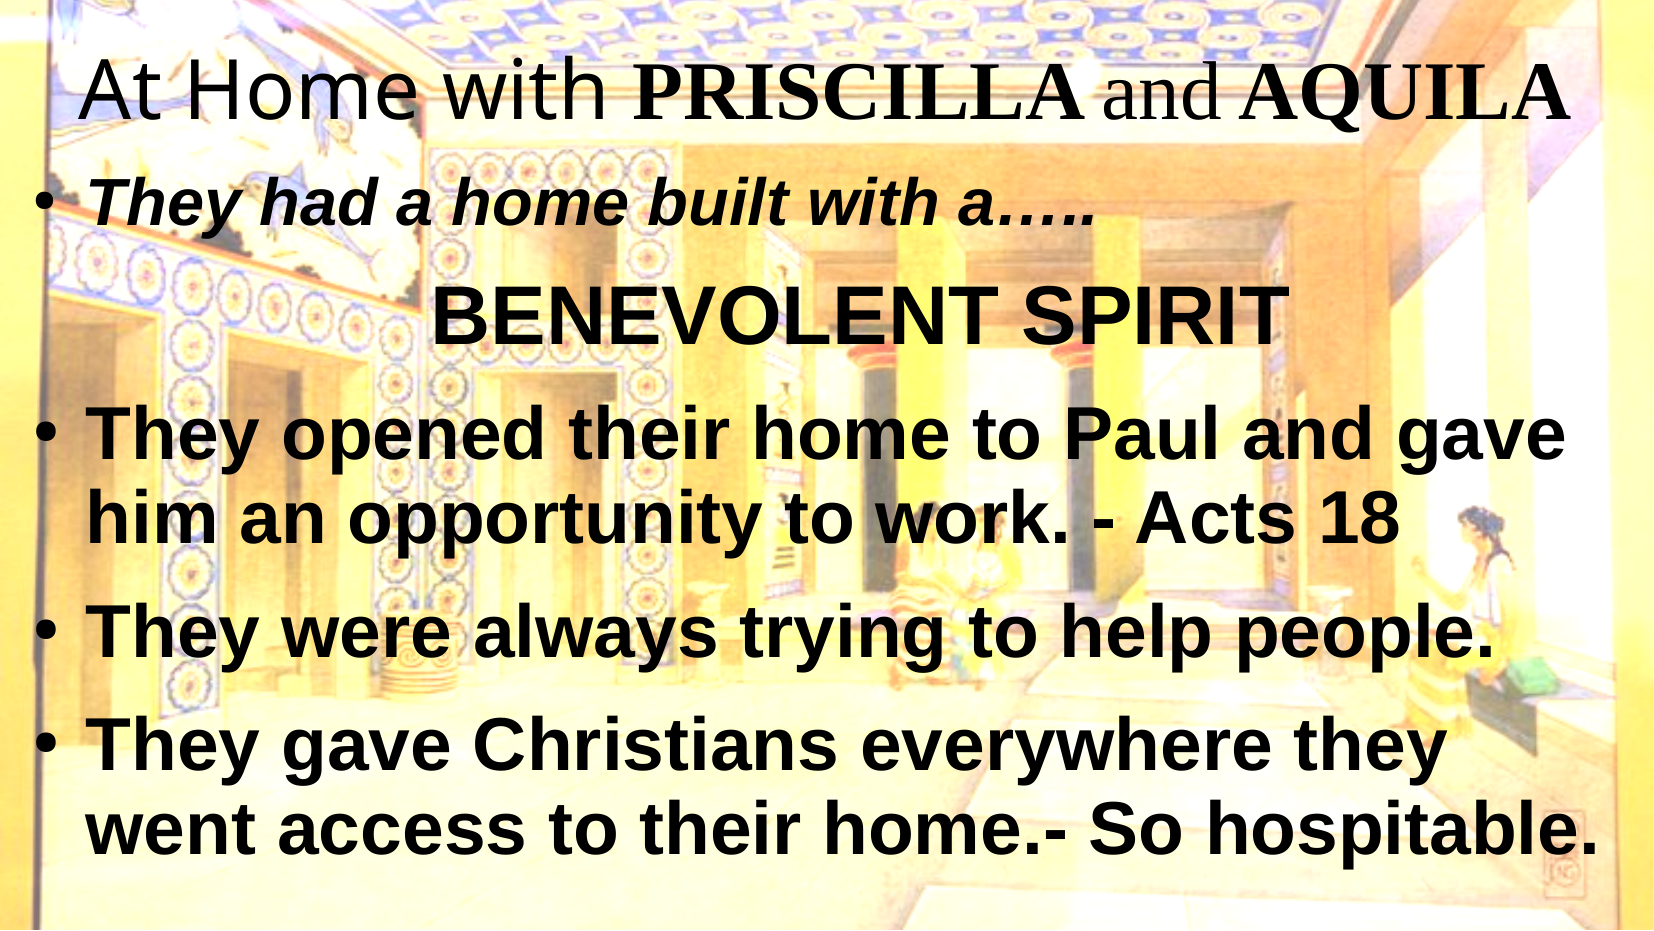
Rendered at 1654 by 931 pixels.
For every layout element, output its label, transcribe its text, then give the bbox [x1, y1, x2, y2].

picture [0, 0, 1654, 930]
list They had a home built with a….. BENEVOLENT SPIRIT They opened their home to Paul and gave him an opportunity to work. - Acts 18 They were always trying to help people. They gave Christians everywhere they went access to their home.- So hospitable. [15, 165, 1636, 930]
title At Home with PRISCILLA and AQUILA [15, 9, 1636, 165]
